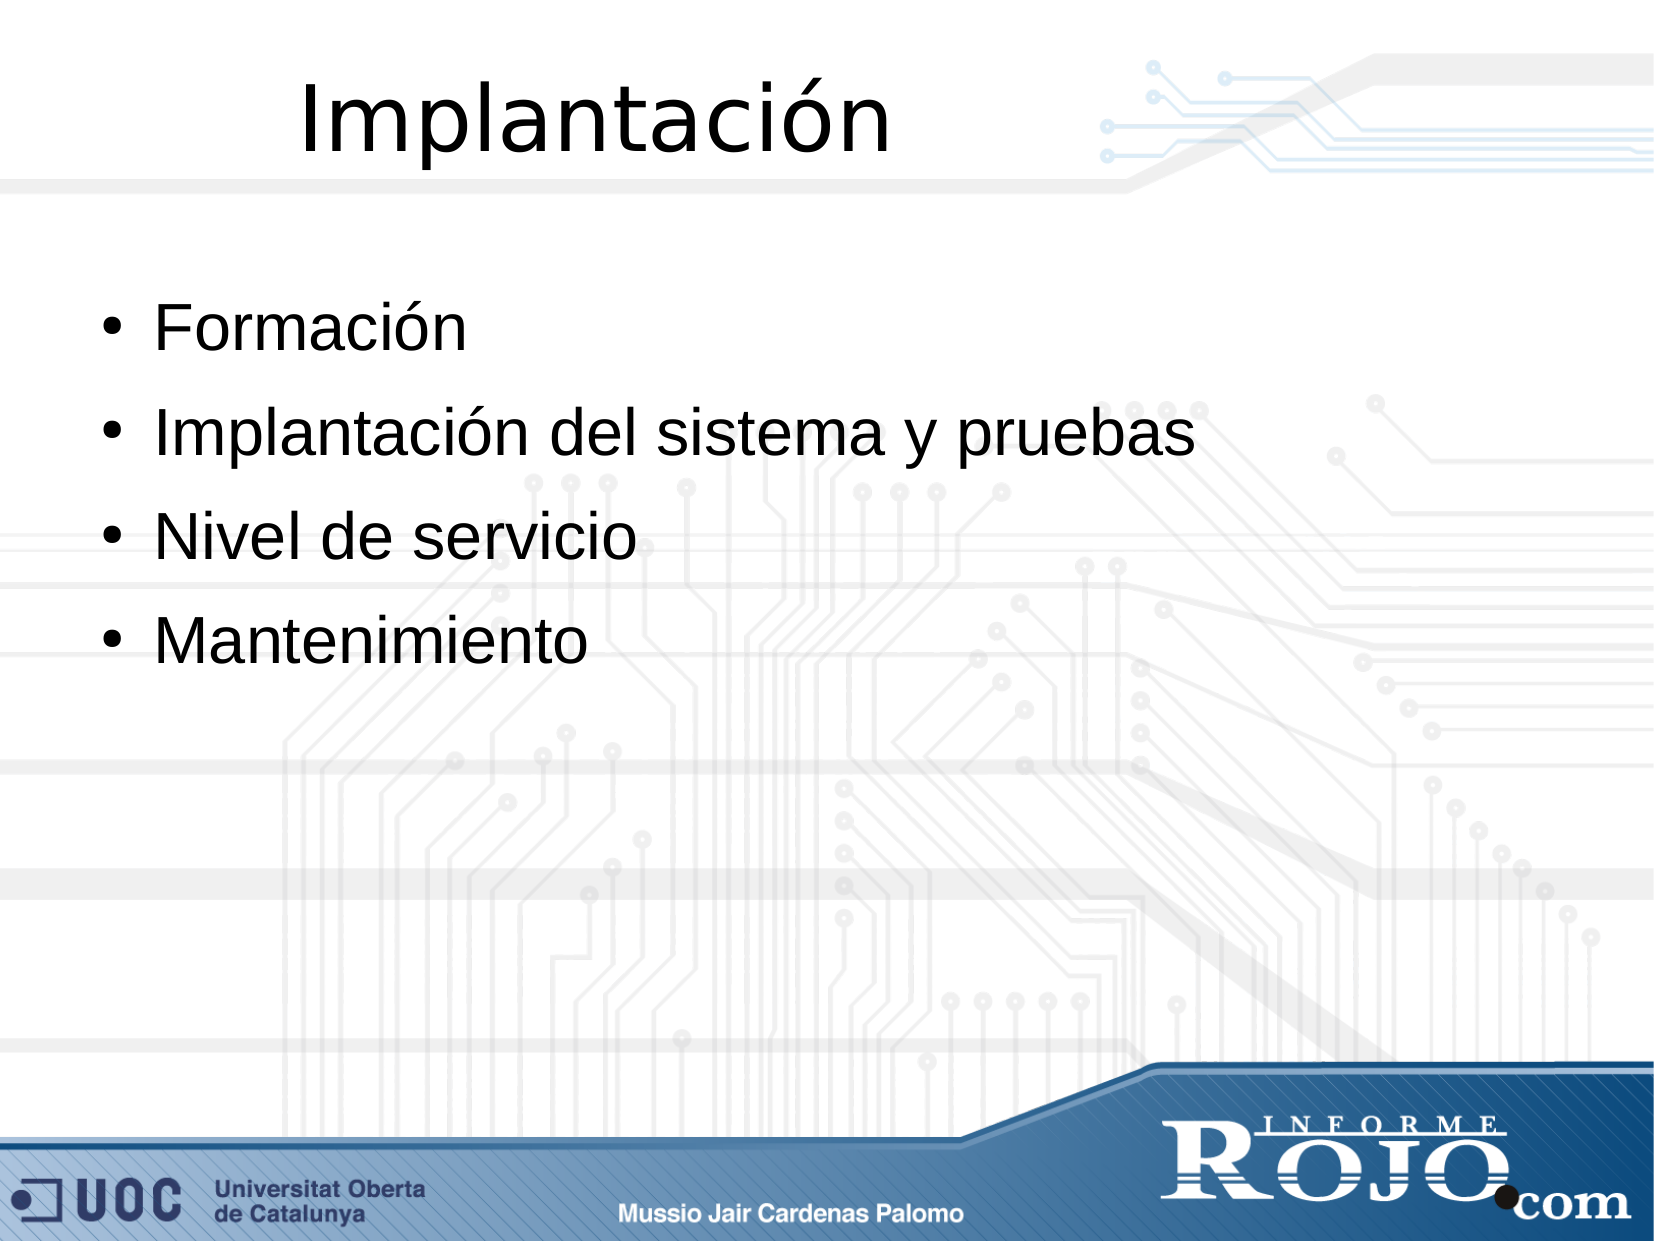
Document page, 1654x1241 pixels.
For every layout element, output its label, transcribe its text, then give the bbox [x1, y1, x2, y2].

picture [0, 0, 1654, 1241]
list Formación Implantación del sistema y pruebas Nivel de servicio Mantenimiento [82, 290, 1538, 1010]
title Implantación [82, 49, 1111, 189]
